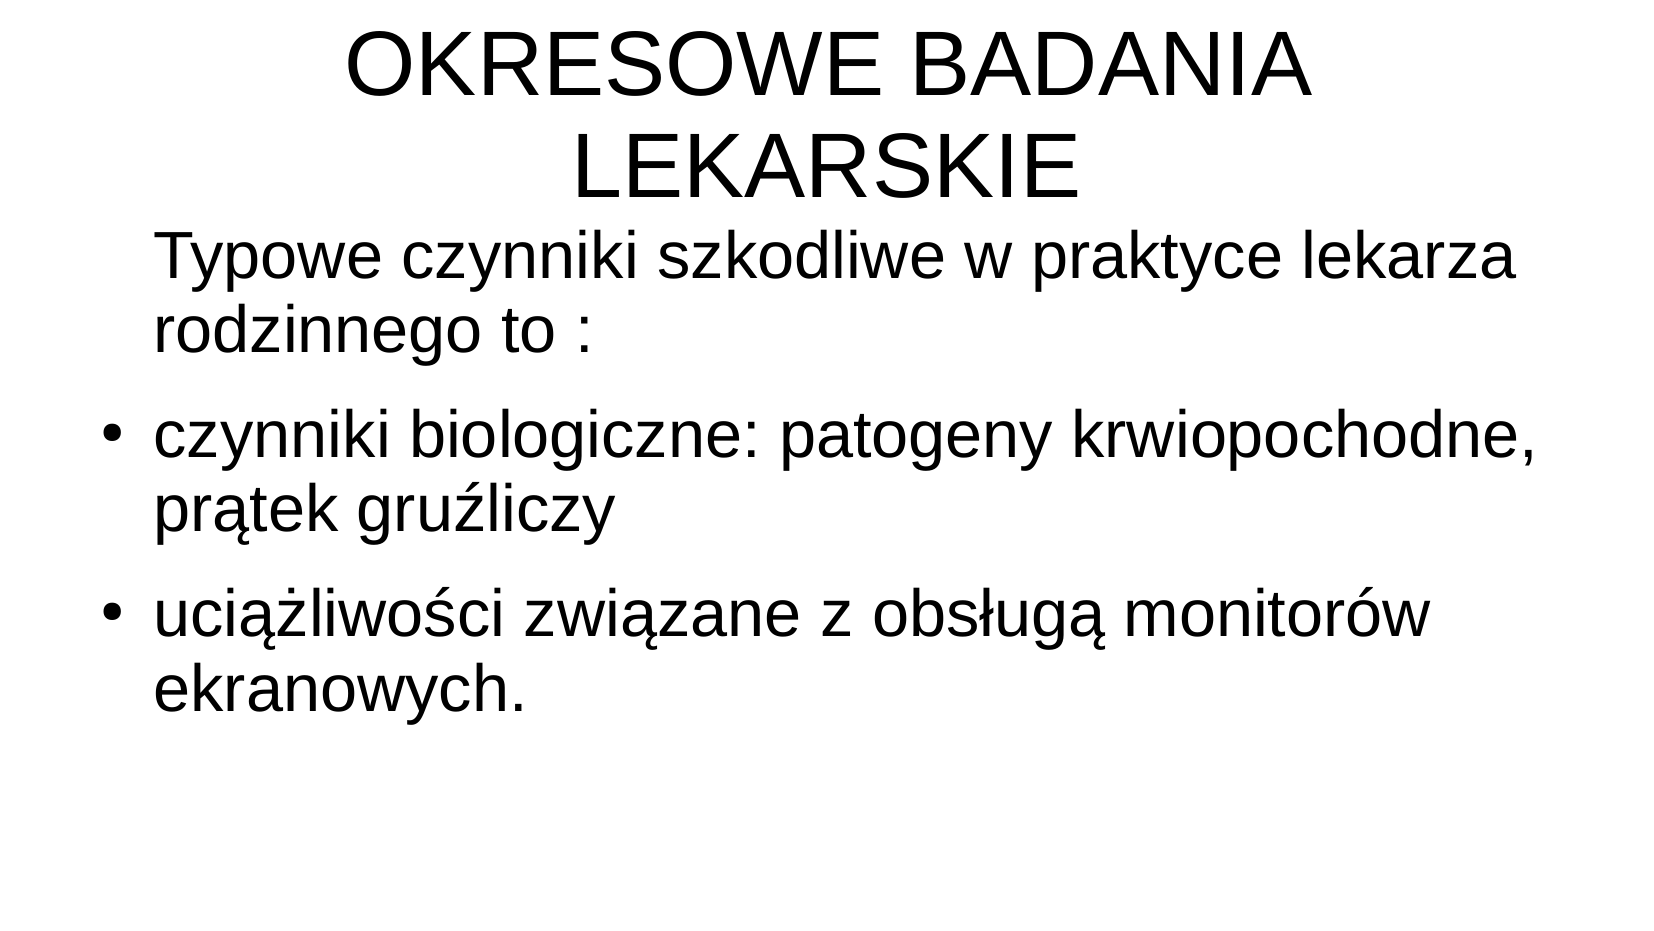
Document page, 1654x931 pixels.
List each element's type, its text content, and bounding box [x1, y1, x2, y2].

title OKRESOWE BADANIA LEKARSKIE [82, 12, 1571, 217]
list Typowe czynniki szkodliwe w praktyce lekarza rodzinnego to : czynniki biologiczne: patogeny krwiopochodne, prątek gruźliczy uciążliwości związane z obsługą monitorów ekranowych. [82, 217, 1571, 758]
